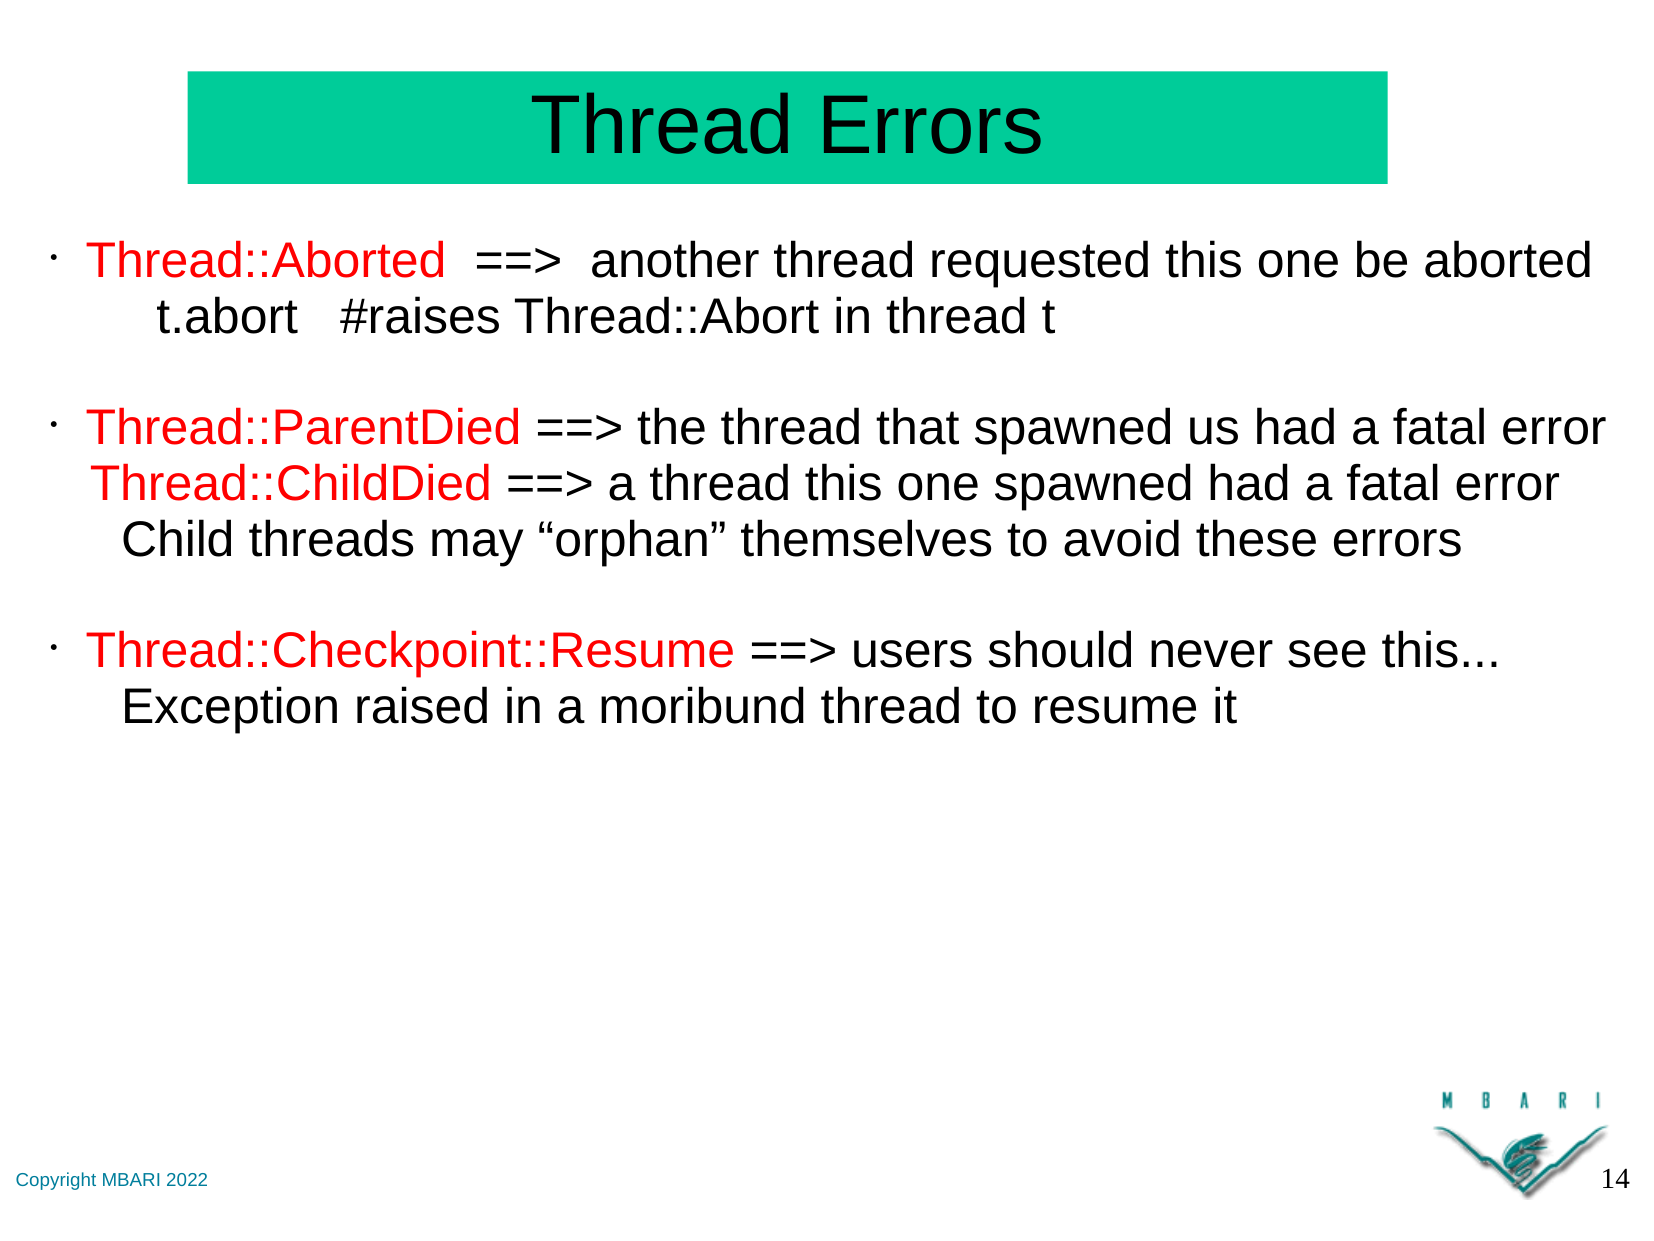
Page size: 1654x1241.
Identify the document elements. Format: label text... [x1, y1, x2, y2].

text_box Thread::Aborted ==> another thread requested this one be aborted t.abort #raises Thread::Abort in thread t Thread::ParentDied ==> the thread that spawned us had a fatal error Thread::ChildDied ==> a thread this one spawned had a fatal error Child threads may “orphan” themselves to avoid these errors Thread::Checkpoint::Resume ==> users should never see this... Exception raised in a moribund thread to resume it [0, 225, 1623, 854]
picture [1426, 1091, 1613, 1200]
text_box Thread Errors [187, 71, 1388, 184]
